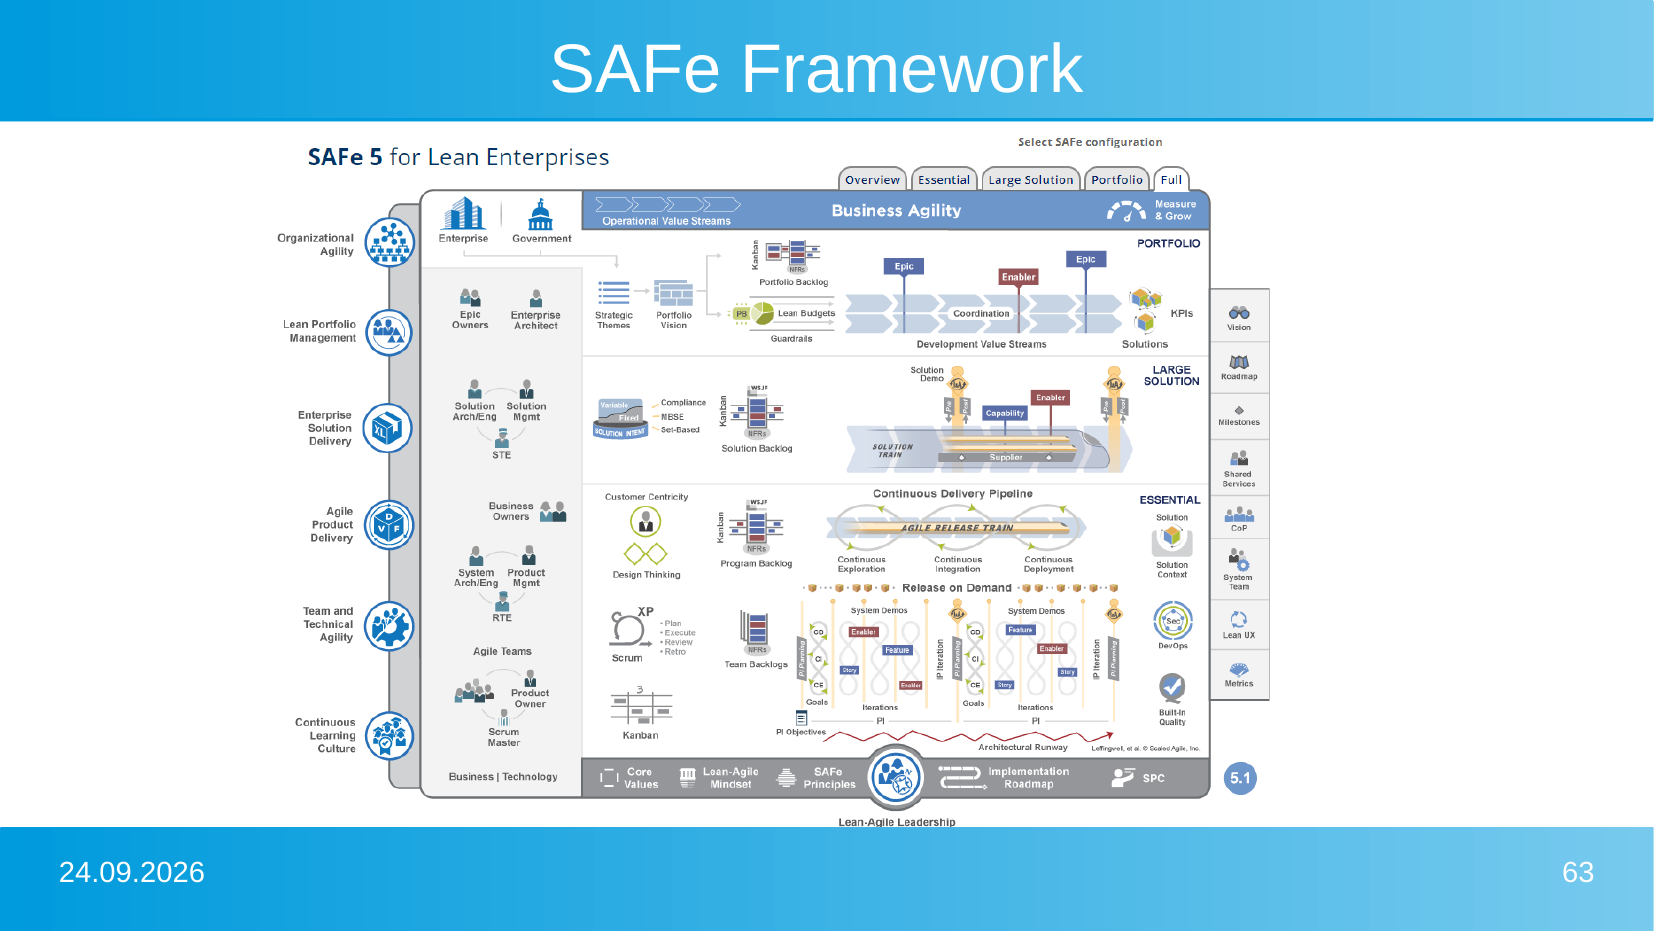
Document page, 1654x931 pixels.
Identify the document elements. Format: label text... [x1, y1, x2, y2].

title SAFe Framework [59, 29, 1595, 108]
picture [277, 132, 1270, 827]
